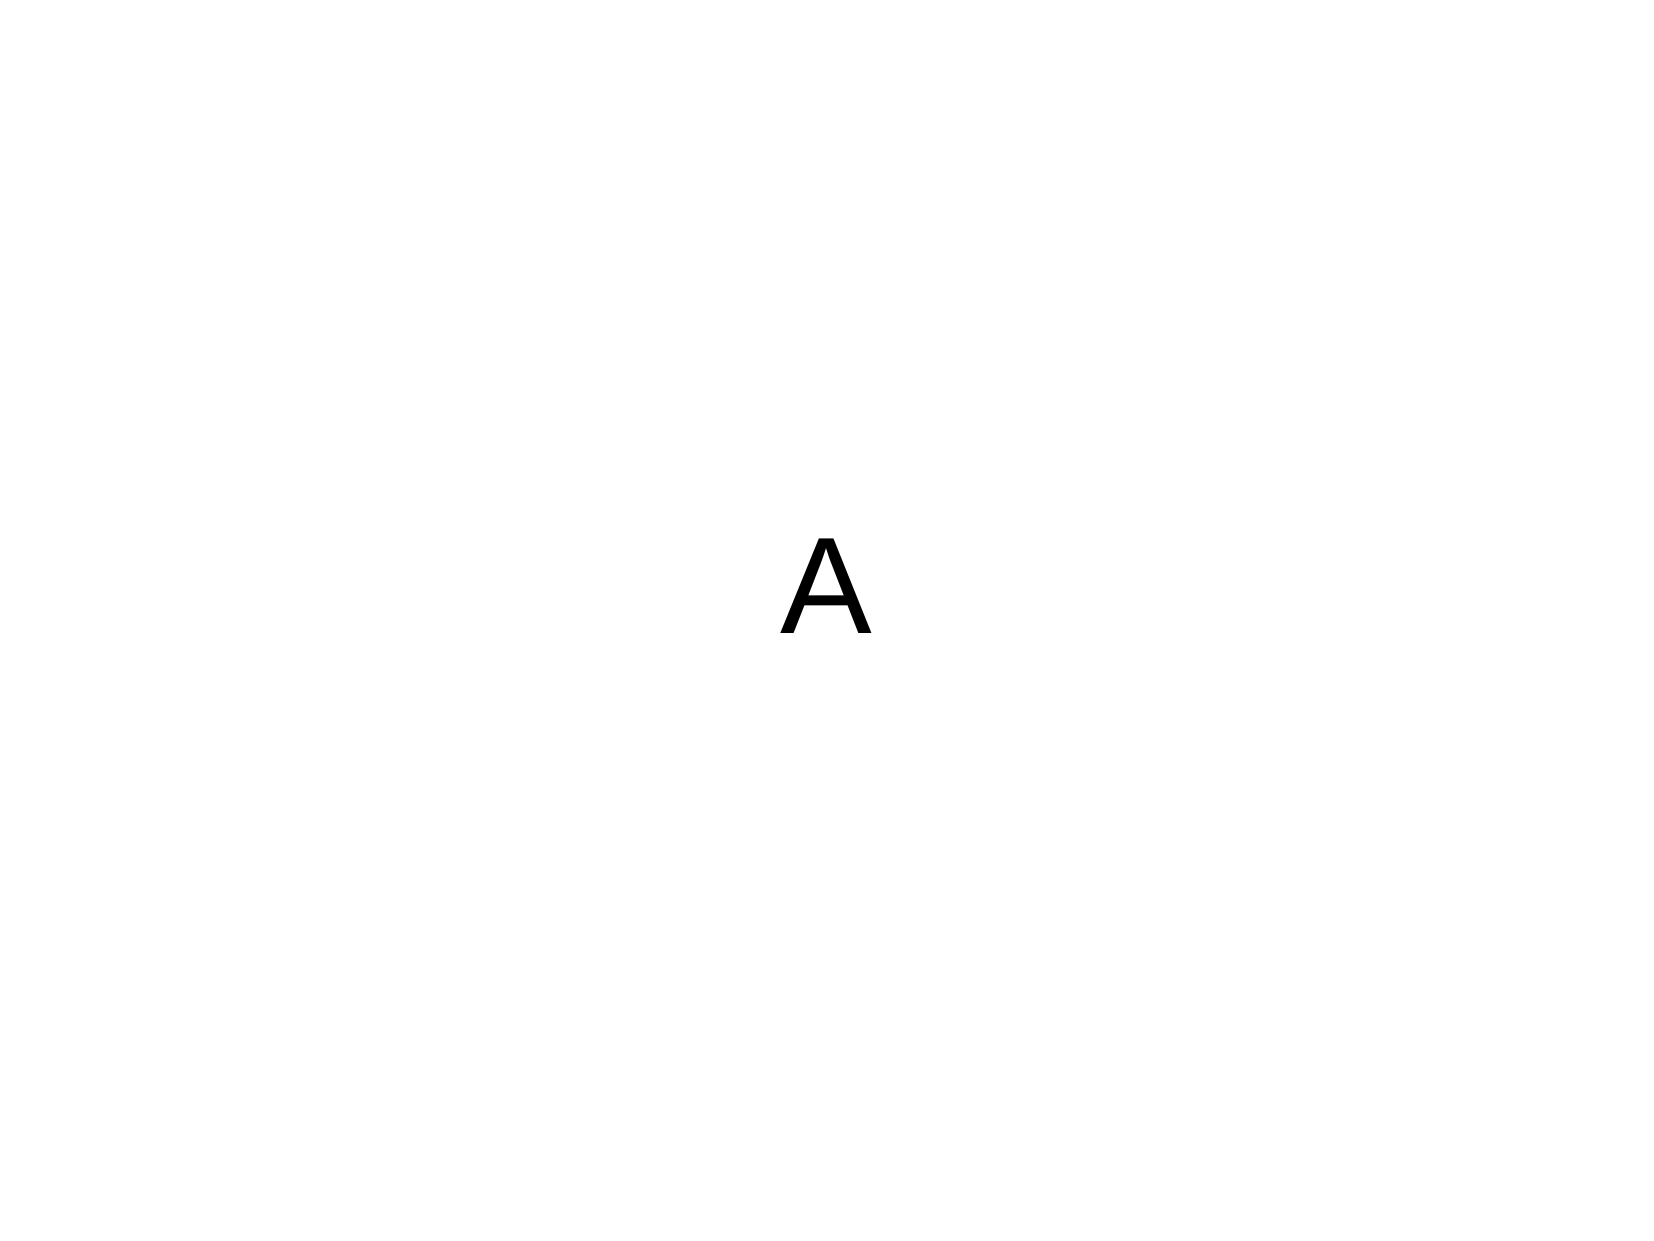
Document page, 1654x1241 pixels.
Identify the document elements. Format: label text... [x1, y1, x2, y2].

title A [82, 56, 1571, 1115]
